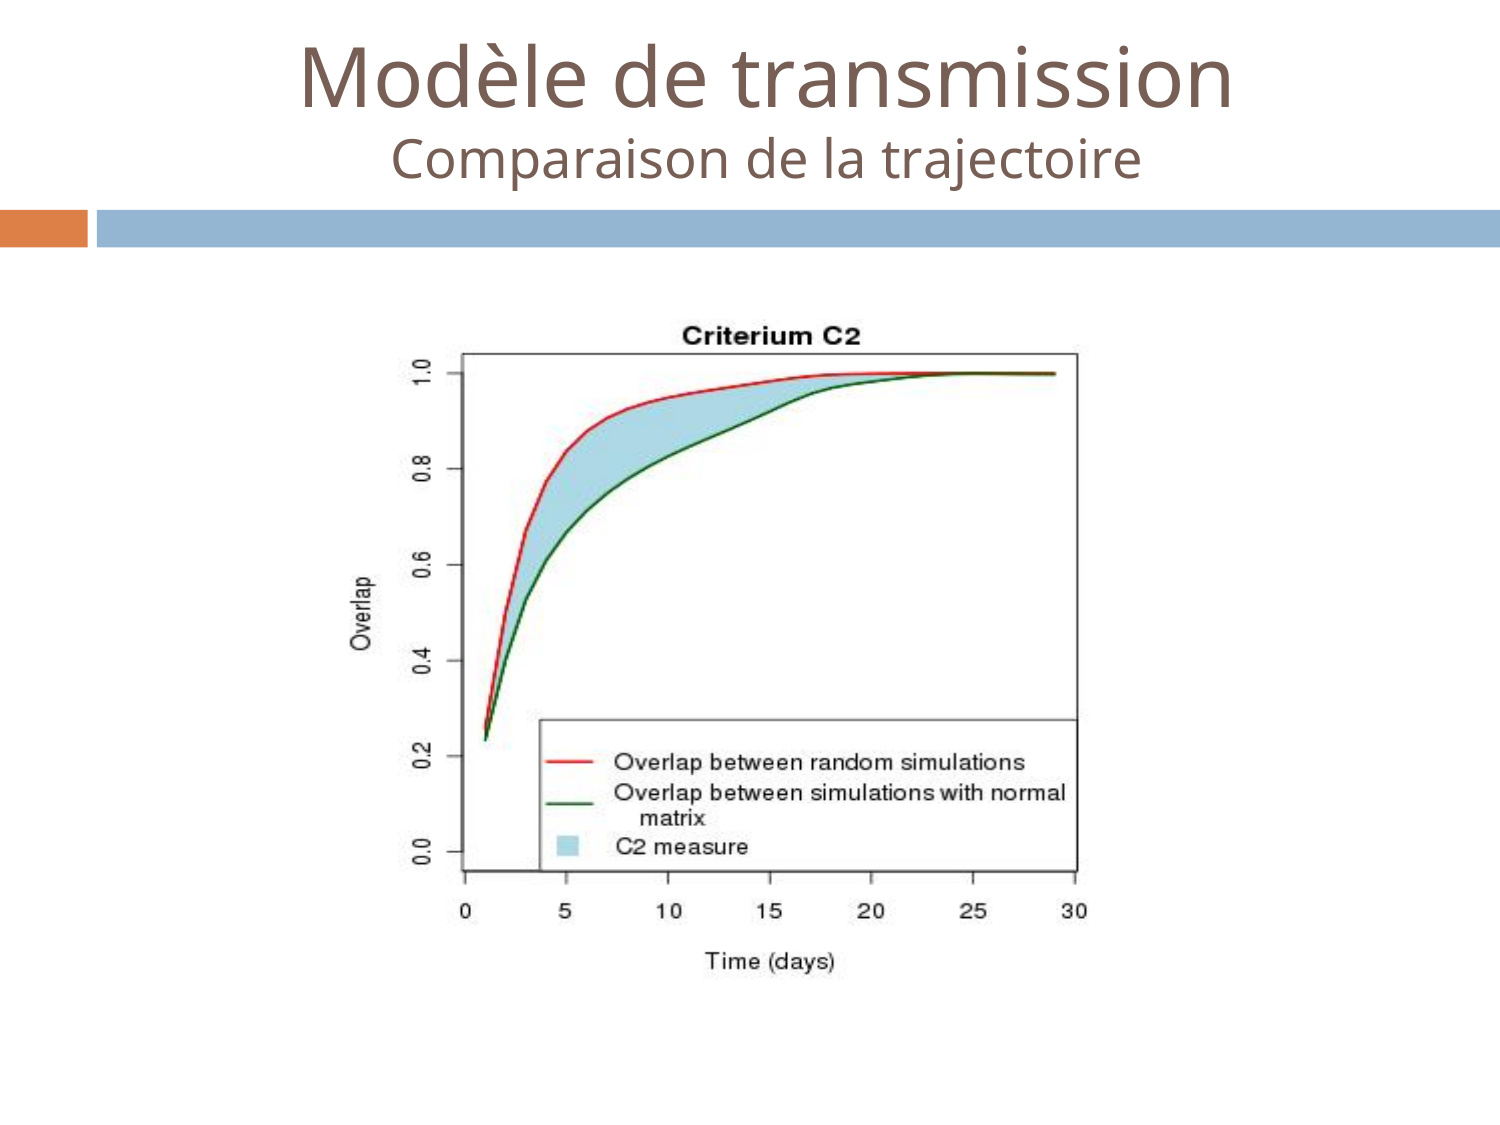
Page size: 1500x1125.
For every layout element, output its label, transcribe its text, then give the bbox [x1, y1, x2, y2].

text_box Modèle de transmission Comparaison de la trajectoire [0, 13, 1500, 201]
picture [342, 319, 1121, 993]
